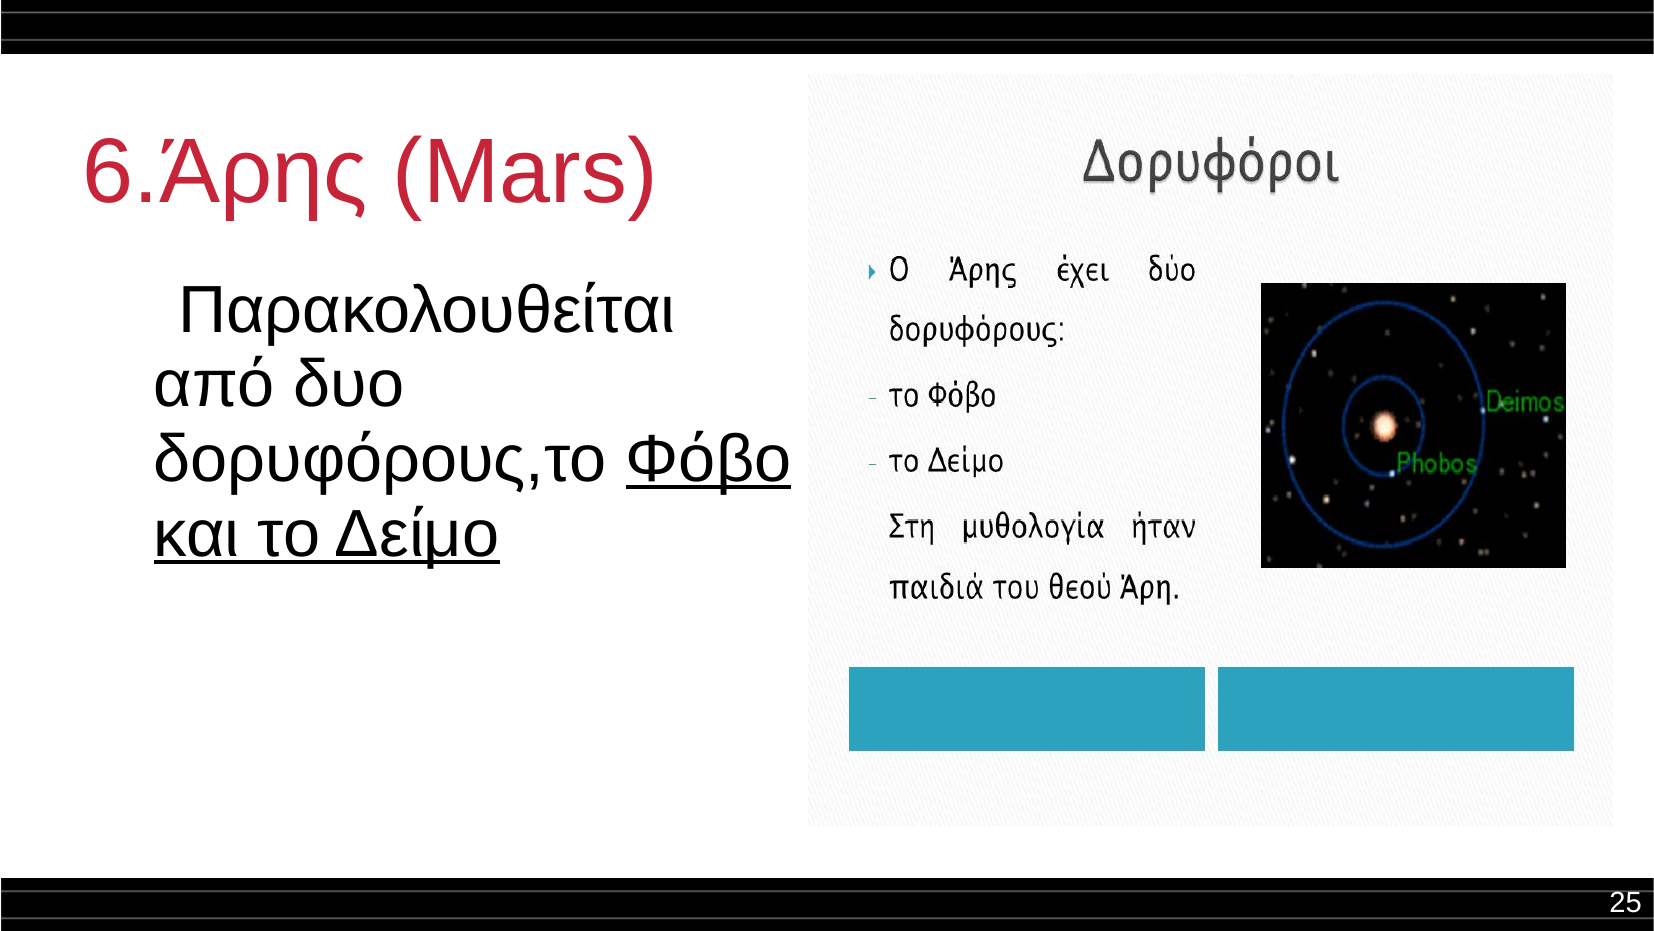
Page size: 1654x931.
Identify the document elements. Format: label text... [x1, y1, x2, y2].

picture [1, 878, 1654, 931]
picture [1, 0, 1654, 54]
picture [808, 74, 1613, 826]
title 6.Άρης (Mars) [82, 92, 808, 249]
list Παρακολουθείται από δυο δορυφόρους,το Φόβο και το Δείμο [82, 271, 808, 713]
